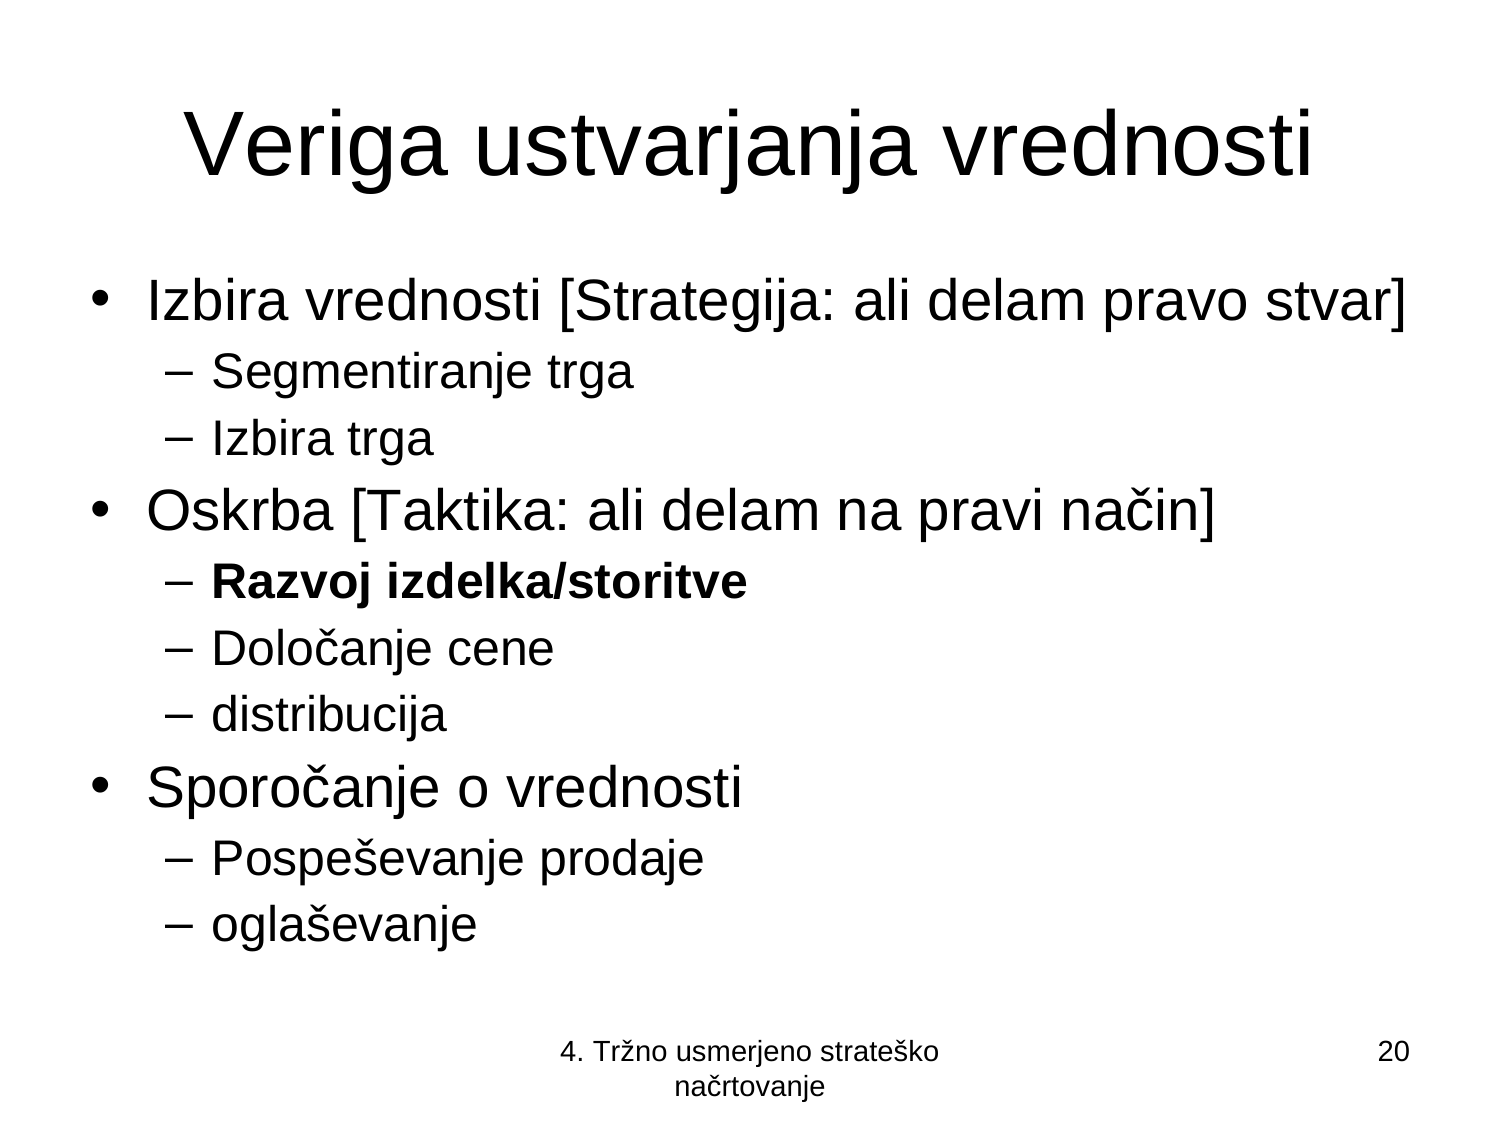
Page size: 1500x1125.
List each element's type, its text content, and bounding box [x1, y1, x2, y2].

text_box <number> [1074, 1024, 1426, 1103]
text_box 4. Tržno usmerjeno strateško načrtovanje [512, 1024, 988, 1103]
list Izbira vrednosti [Strategija: ali delam pravo stvar] Segmentiranje trga Izbira trga Oskrba [Taktika: ali delam na pravi način] Razvoj izdelka/storitve Določanje cene distribucija Sporočanje o vrednosti Pospeševanje prodaje oglaševanje [75, 262, 1426, 1024]
title Veriga ustvarjanja vrednosti [75, 45, 1426, 233]
